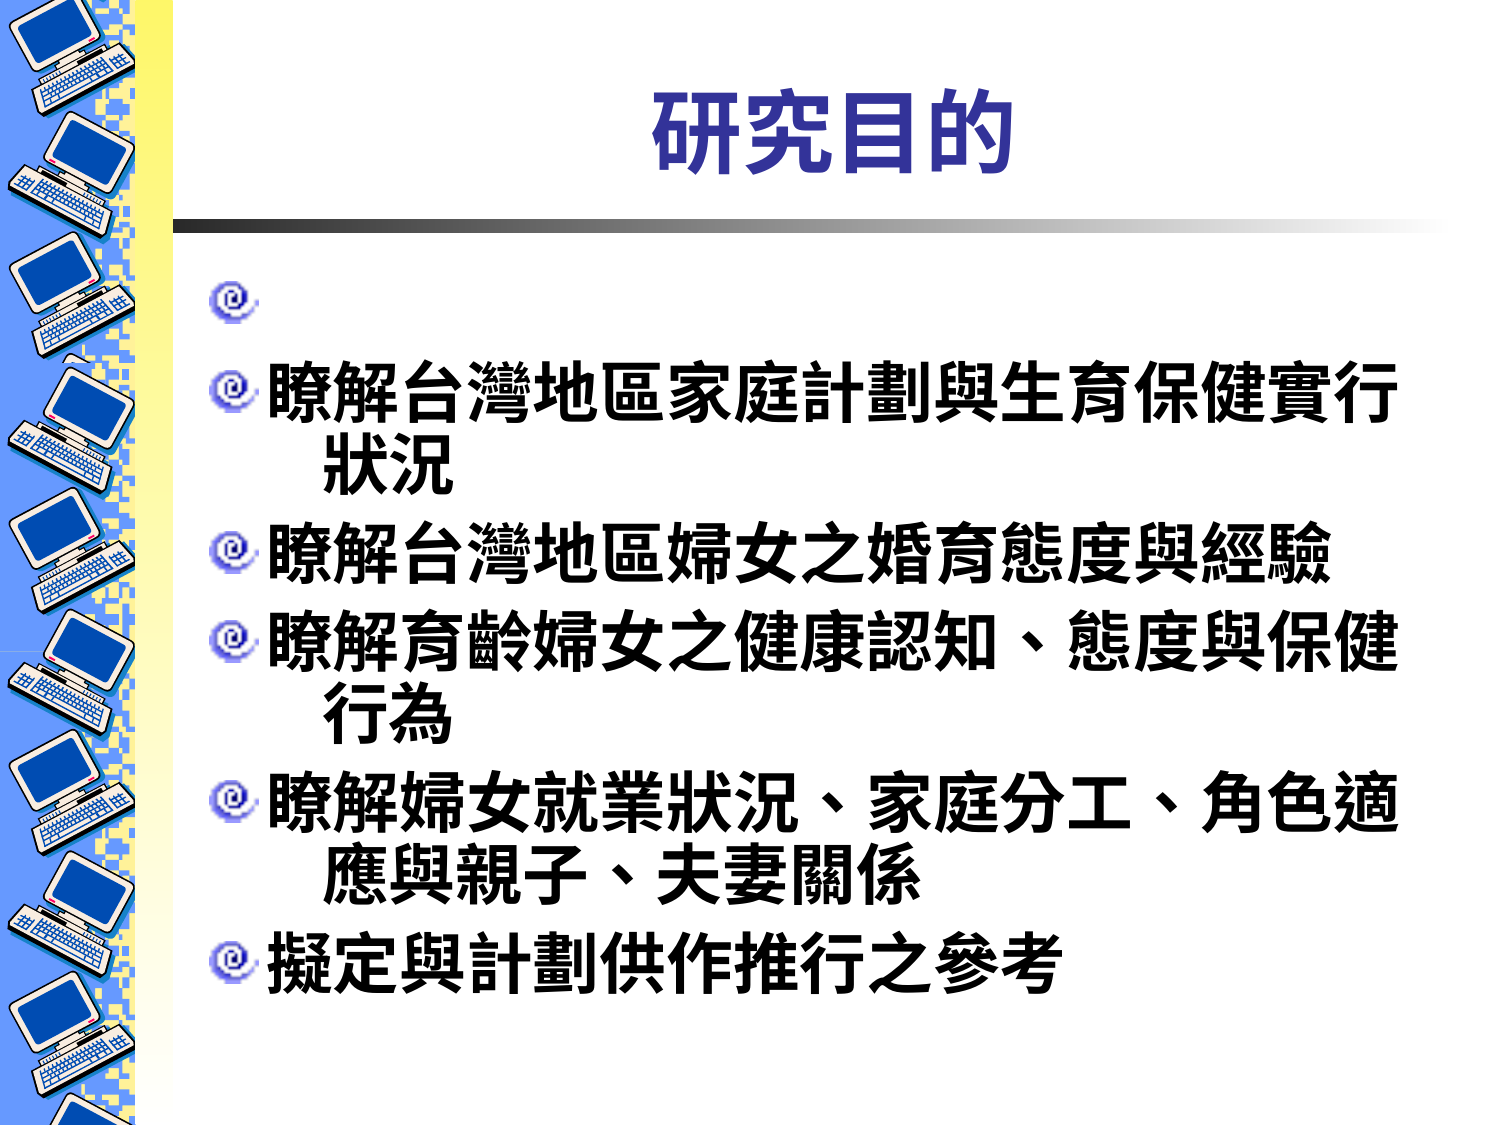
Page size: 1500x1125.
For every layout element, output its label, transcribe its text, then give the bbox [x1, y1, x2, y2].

title 研究目的 [194, 66, 1474, 193]
list 瞭解台灣地區家庭計劃與生育保健實行狀況 瞭解台灣地區婦女之婚育態度與經驗 瞭解育齡婦女之健康認知、態度與保健行為 瞭解婦女就業狀況、家庭分工、角色適應與親子、夫妻關係 擬定與計劃供作推行之參考 [194, 255, 1470, 1066]
